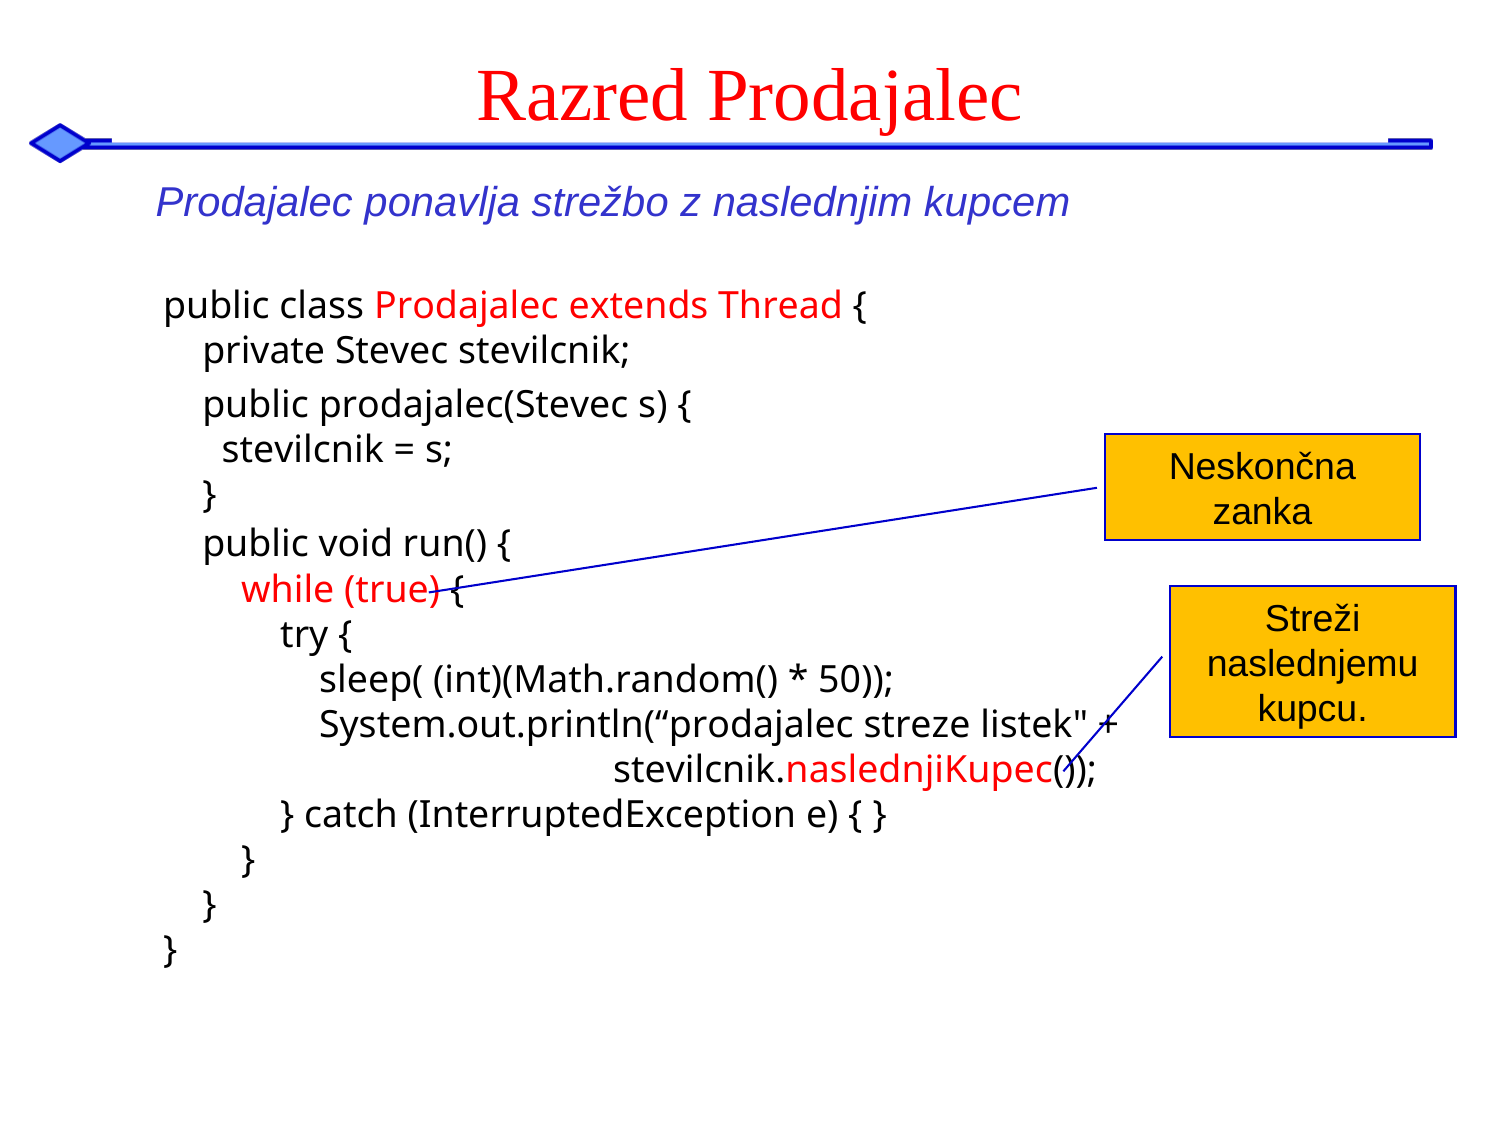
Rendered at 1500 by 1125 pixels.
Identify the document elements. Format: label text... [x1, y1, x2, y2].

title Razred Prodajalec [111, 37, 1389, 143]
text_box Streži naslednjemu kupcu. [1170, 586, 1455, 737]
text_box Neskončna zanka [1105, 434, 1420, 540]
text_box public class Prodajalec extends Thread { private Stevec stevilcnik; public prodajalec(Stevec s) { stevilcnik = s; } public void run() { while (true) { try { sleep( (int)(Math.random() * 50)); System.out.println(“prodajalec streze listek" + stevilcnik.naslednjiKupec()); } catch (InterruptedException e) { } } } } [148, 273, 1342, 978]
picture [28, 122, 1434, 164]
text_box Prodajalec ponavlja strežbo z naslednjim kupcem [140, 167, 1086, 233]
